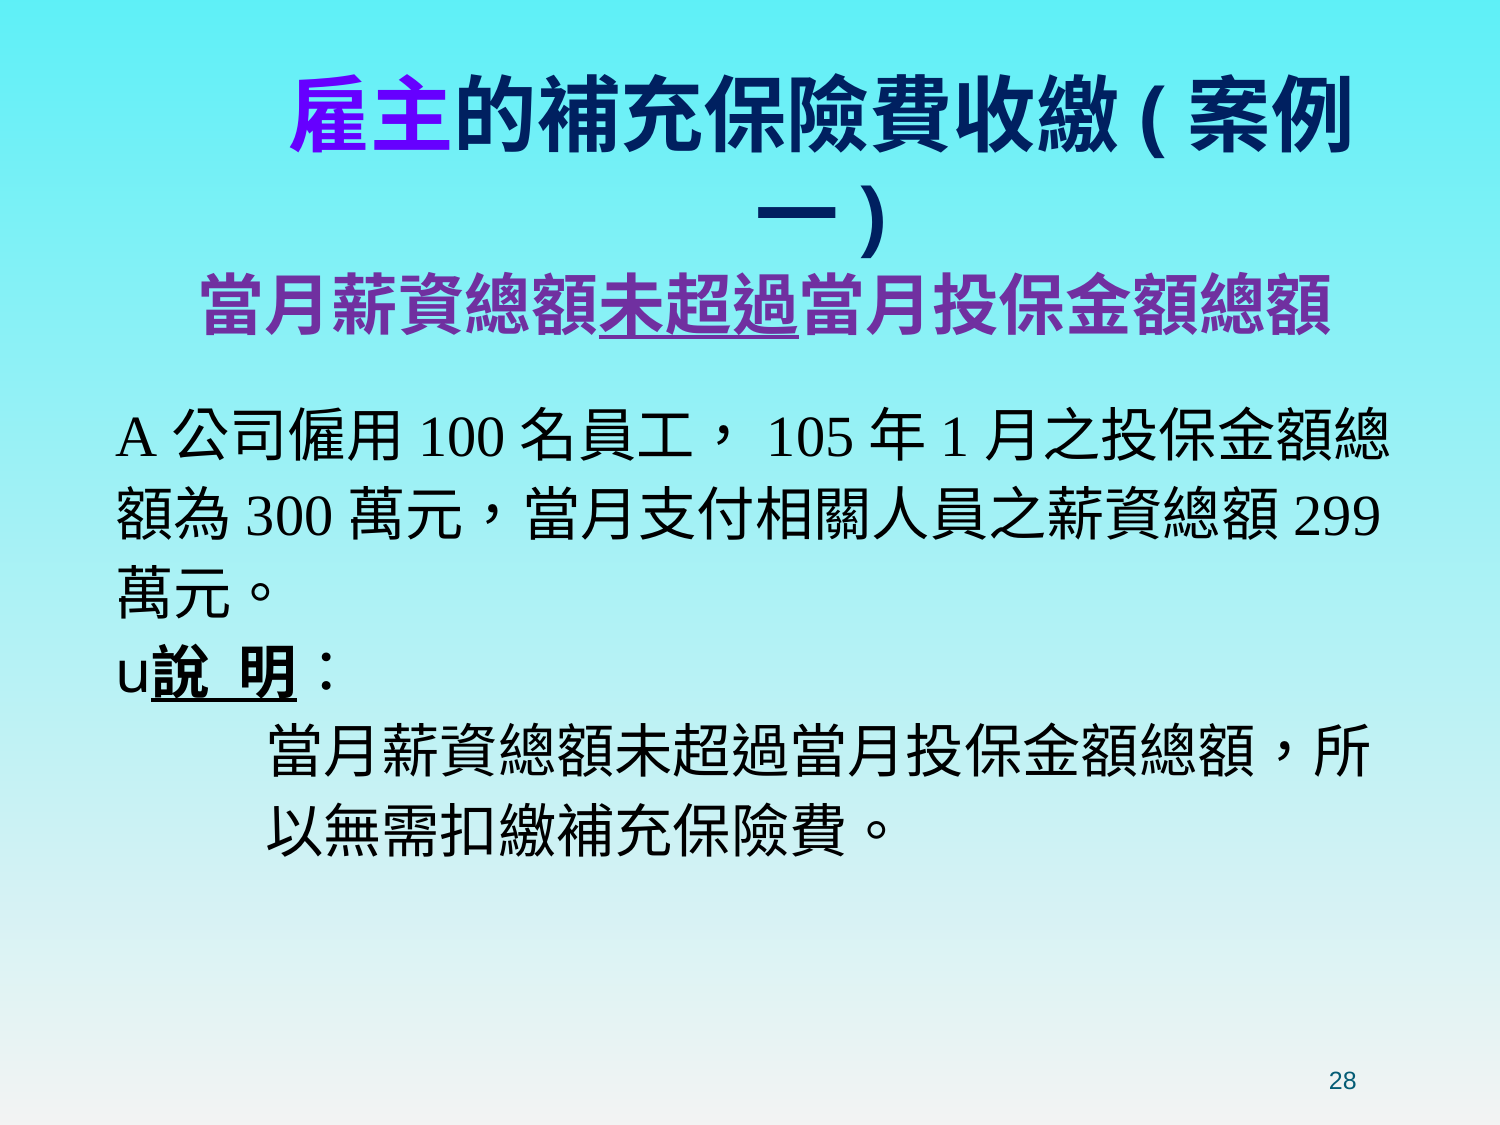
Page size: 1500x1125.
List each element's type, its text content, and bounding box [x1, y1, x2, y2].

text_box 當月薪資總額未超過當月投保金額總額 [183, 255, 1376, 350]
text_box 雇主的補充保險費收繳(案例一) [206, 55, 1435, 185]
text_box A公司僱用100名員工，105年1月之投保金額總額為300萬元，當月支付相關人員之薪資總額299萬元。 說 明： 當月薪資總額未超過當月投保金額總額，所以無需扣繳補充保險費。 [100, 381, 1435, 871]
text_box 28 [1328, 1034, 1454, 1095]
